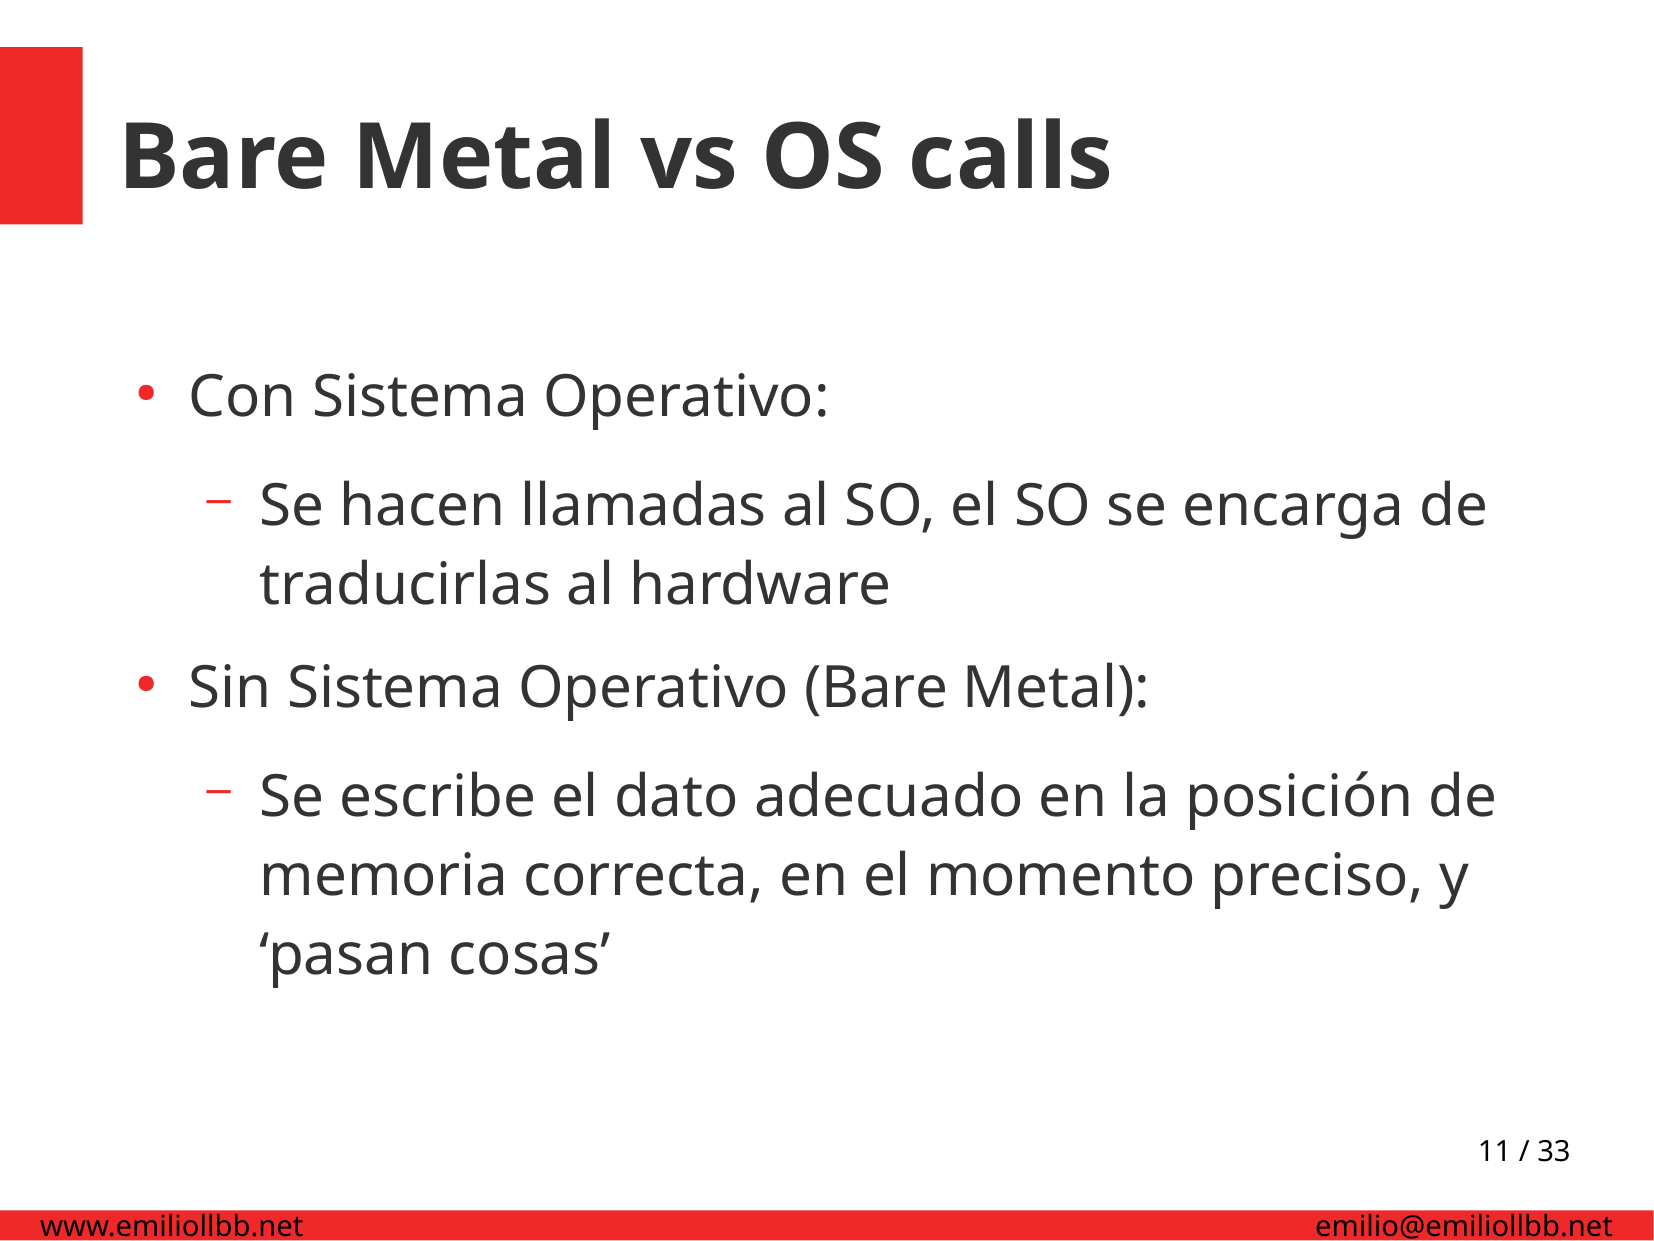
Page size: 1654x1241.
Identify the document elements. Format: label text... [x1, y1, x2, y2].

list Con Sistema Operativo: Se hacen llamadas al SO, el SO se encarga de traducirlas al hardware Sin Sistema Operativo (Bare Metal): Se escribe el dato adecuado en la posición de memoria correcta, en el momento preciso, y ‘pasan cosas’ [118, 354, 1536, 1074]
title Bare Metal vs OS calls [118, 49, 1571, 257]
